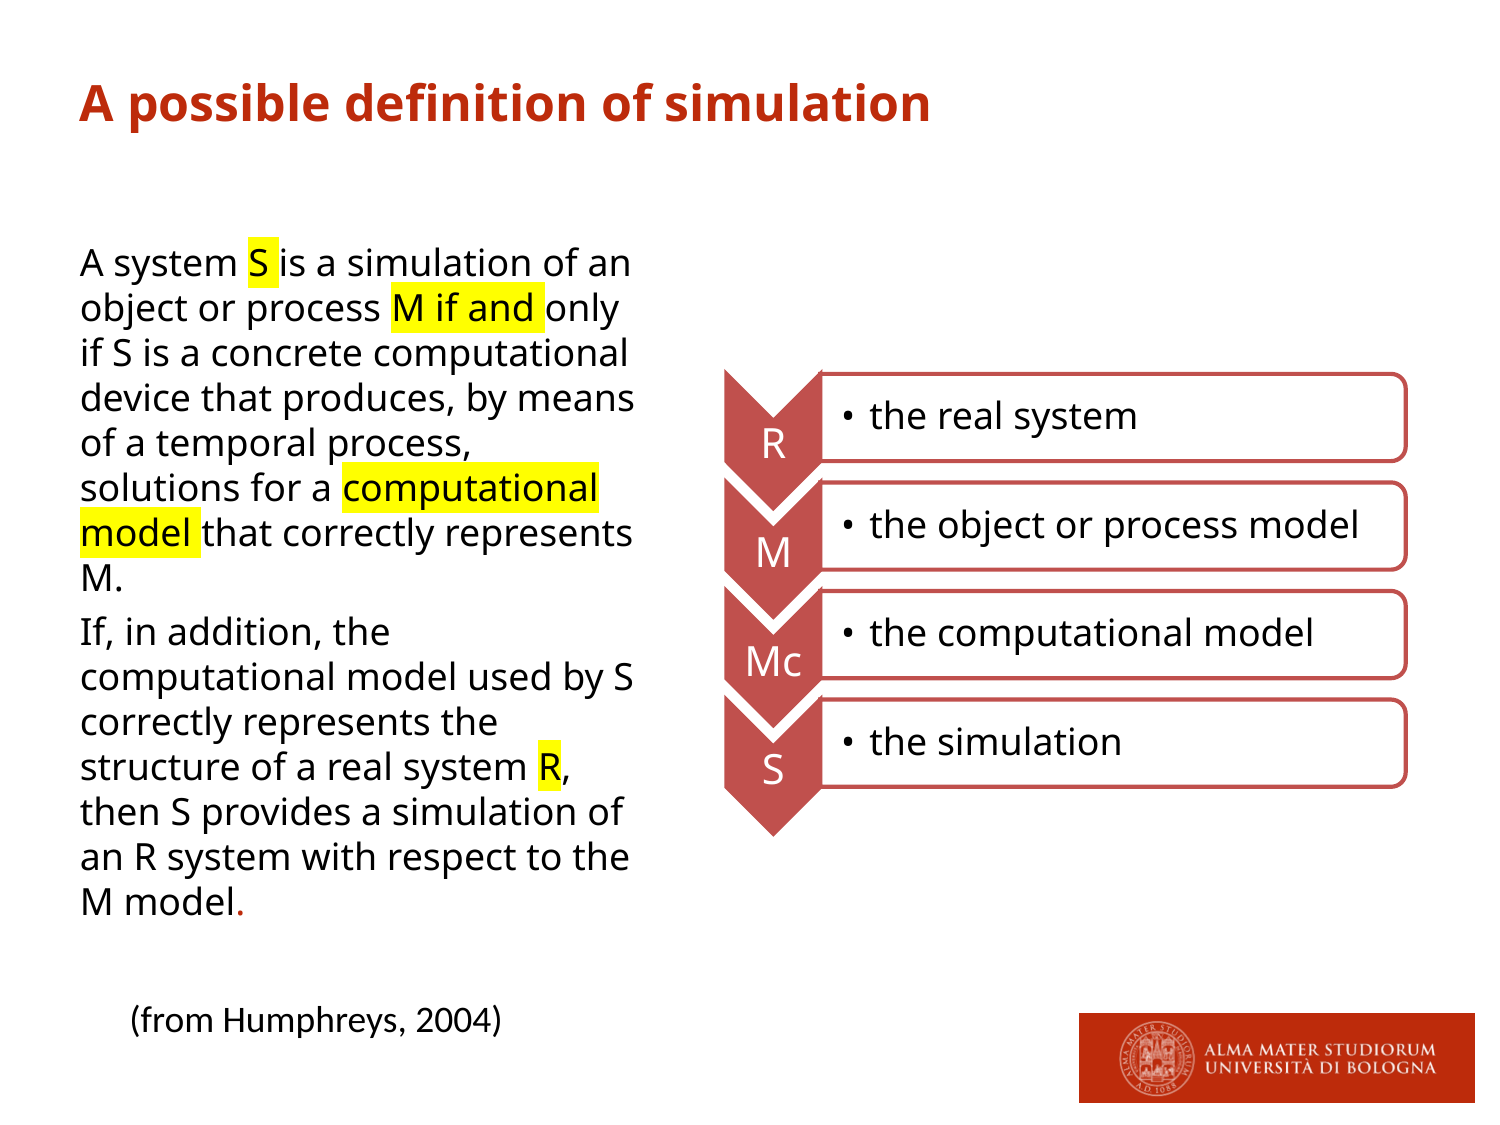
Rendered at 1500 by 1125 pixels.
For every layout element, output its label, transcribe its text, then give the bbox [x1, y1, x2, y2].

text_box the real system [820, 373, 1406, 462]
text_box (from Humphreys, 2004) [114, 988, 518, 1048]
text_box the simulation [820, 699, 1406, 787]
text_box the computational model [820, 590, 1406, 679]
text_box S [726, 699, 821, 834]
text_box the object or process model [820, 482, 1406, 570]
list A possible definition of simulation [64, 78, 1447, 185]
text_box R [726, 373, 820, 509]
text_box Mc [726, 591, 820, 726]
text_box M [726, 482, 821, 617]
text_box A system S is a simulation of an object or process M if and only if S is a concrete computational device that produces, by means of a temporal process, solutions for a computational model that correctly represents M. If, in addition, the computational model used by S correctly represents the structure of a real system R, then S provides a simulation of an R system with respect to the M model. [64, 231, 656, 988]
